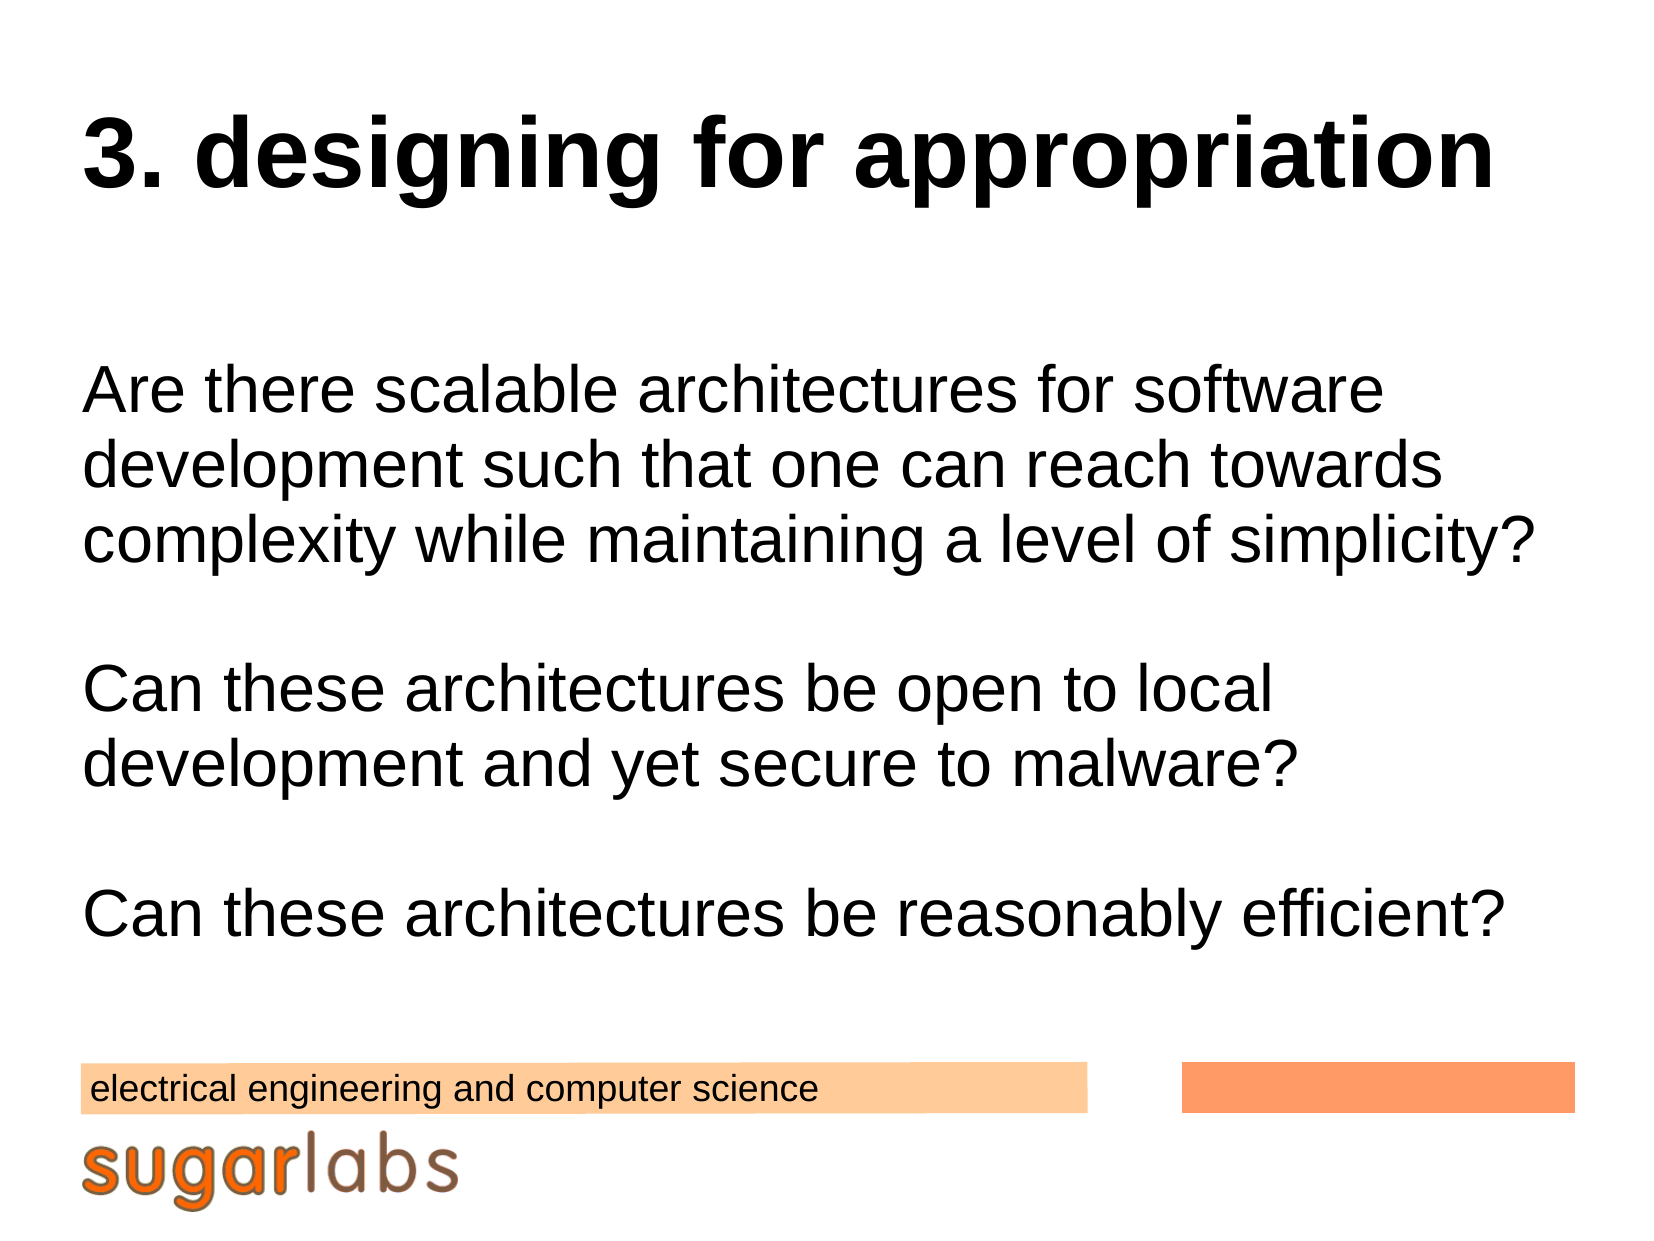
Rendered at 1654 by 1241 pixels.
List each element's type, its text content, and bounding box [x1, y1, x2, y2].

text_box electrical engineering and computer science [75, 1060, 938, 1122]
picture [82, 1130, 458, 1212]
subtitle Are there scalable architectures for software development such that one can reach towards complexity while maintaining a level of simplicity? Can these architectures be open to local development and yet secure to malware? Can these architectures be reasonably efficient? [82, 290, 1571, 1013]
title 3. designing for appropriation [82, 49, 1571, 257]
